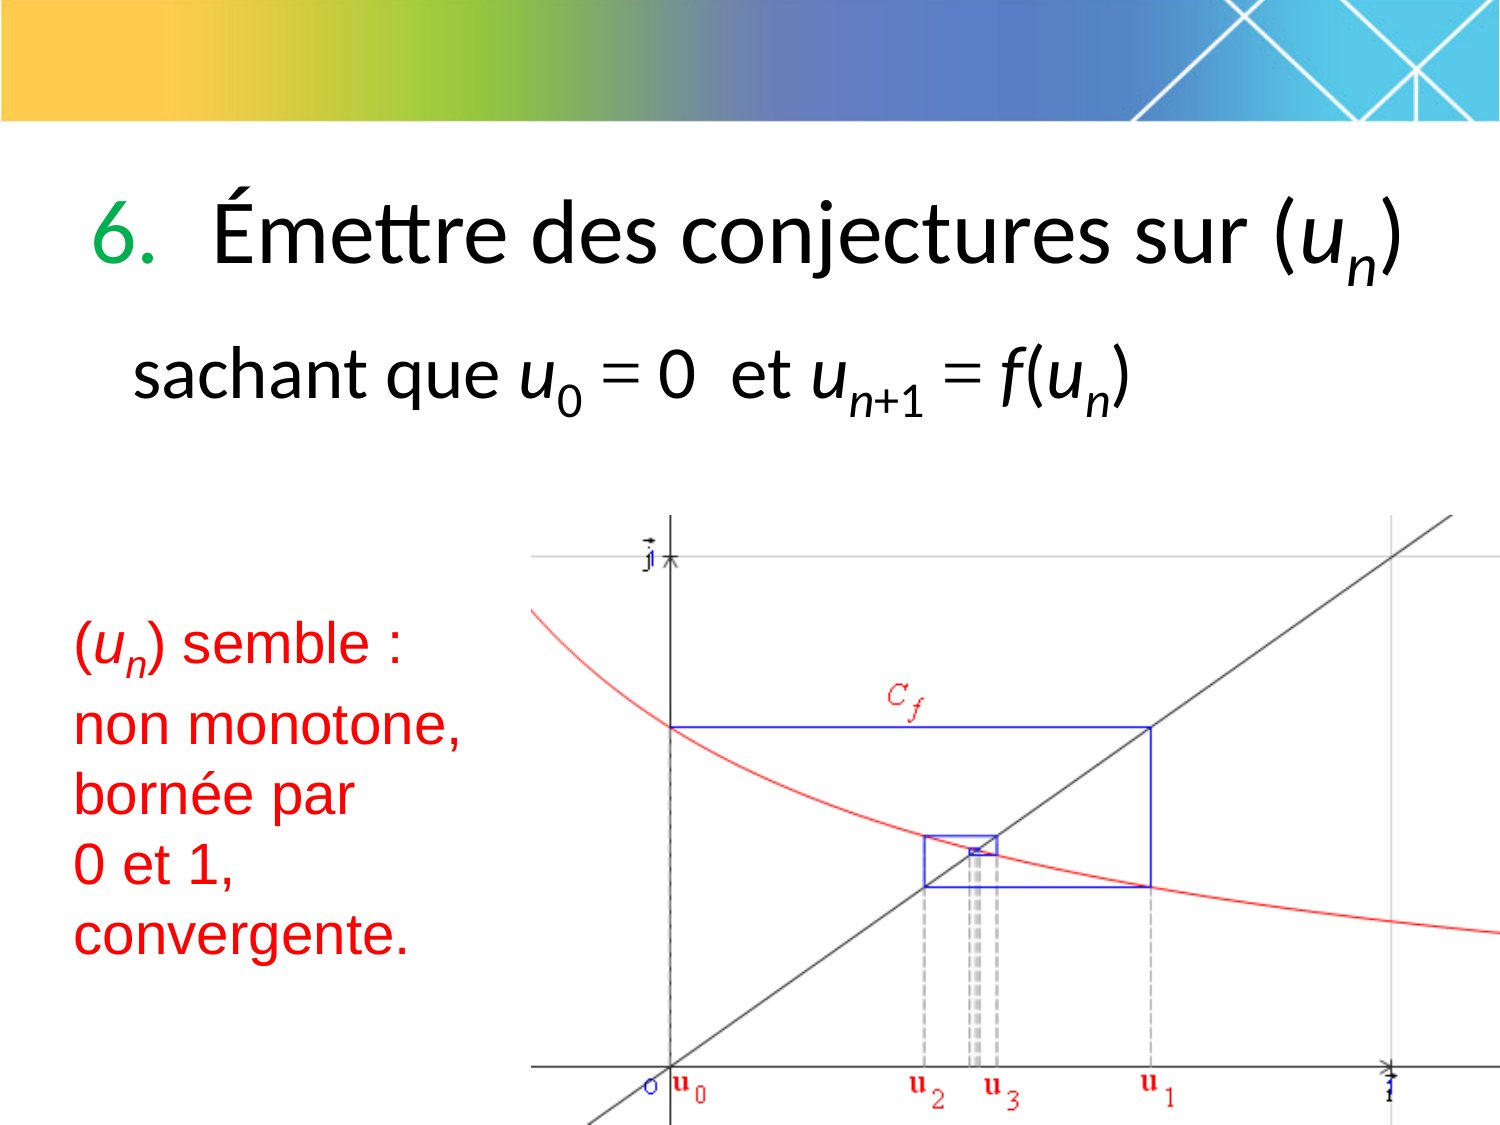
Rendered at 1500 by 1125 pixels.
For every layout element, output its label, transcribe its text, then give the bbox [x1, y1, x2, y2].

picture [0, 0, 1500, 123]
title Émettre des conjectures sur (un) [75, 164, 1500, 305]
text_box (un) semble : non monotone, bornée par 0 et 1, convergente. [58, 597, 481, 974]
picture [531, 515, 1500, 1125]
text_box sachant que u0 = 0 et un+1 = f(un) [117, 316, 1330, 436]
